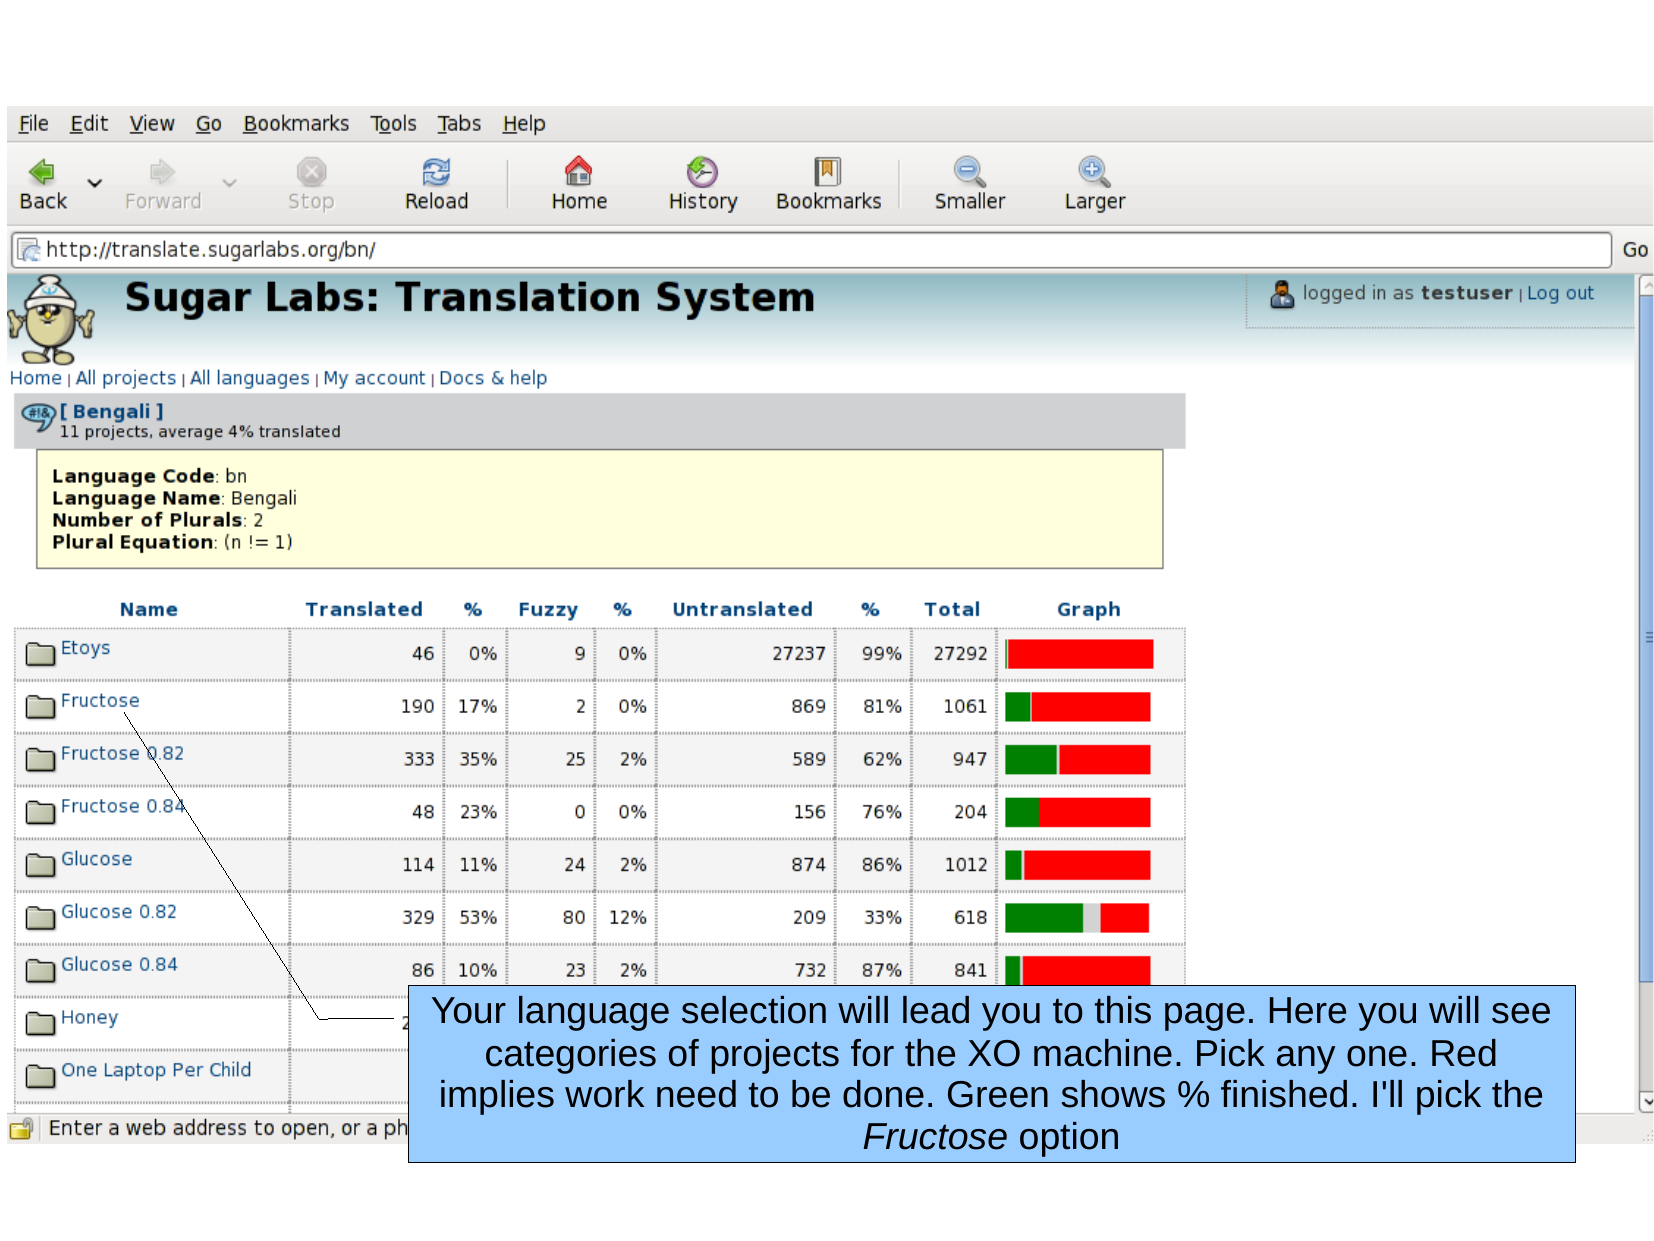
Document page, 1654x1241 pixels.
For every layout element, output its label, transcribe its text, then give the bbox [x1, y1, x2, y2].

text_box Your language selection will lead you to this page. Here you will see categories of projects for the XO machine. Pick any one. Red implies work need to be done. Green shows % finished. I'll pick the Fructose option [408, 985, 1575, 1163]
picture [7, 106, 1654, 1144]
